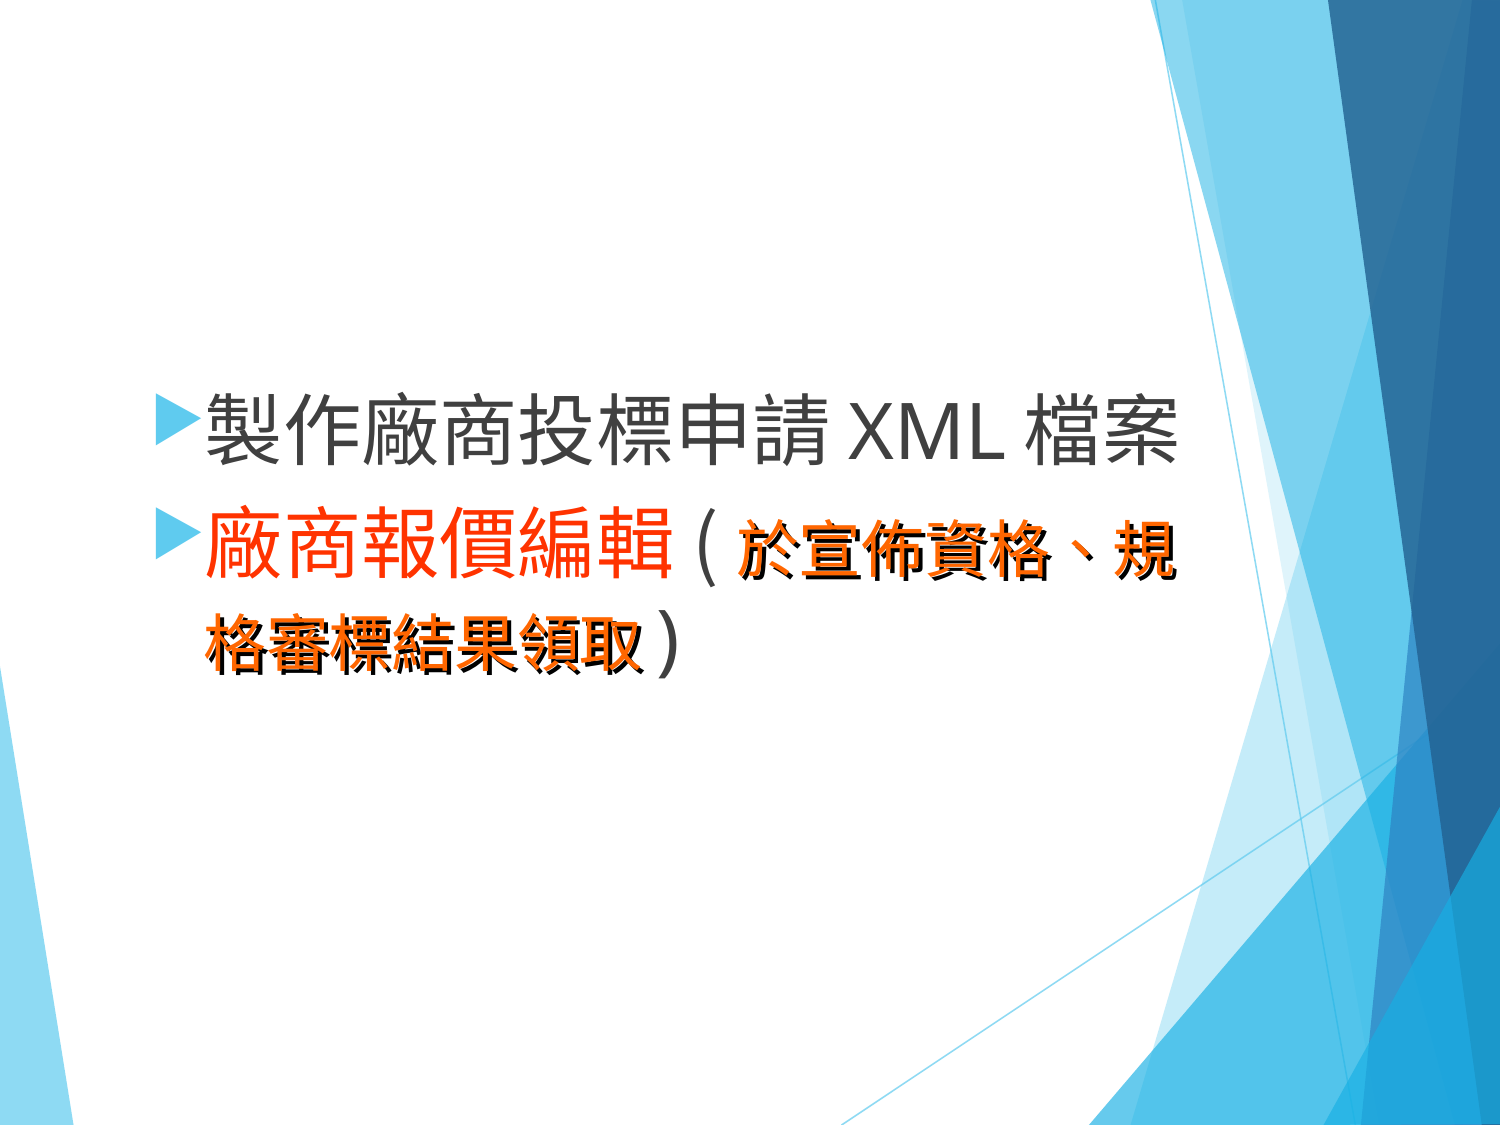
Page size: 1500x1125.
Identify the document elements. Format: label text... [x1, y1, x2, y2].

list 製作廠商投標申請XML檔案 廠商報價編輯(於宣佈資格、規格審標結果領取) [135, 373, 1247, 764]
